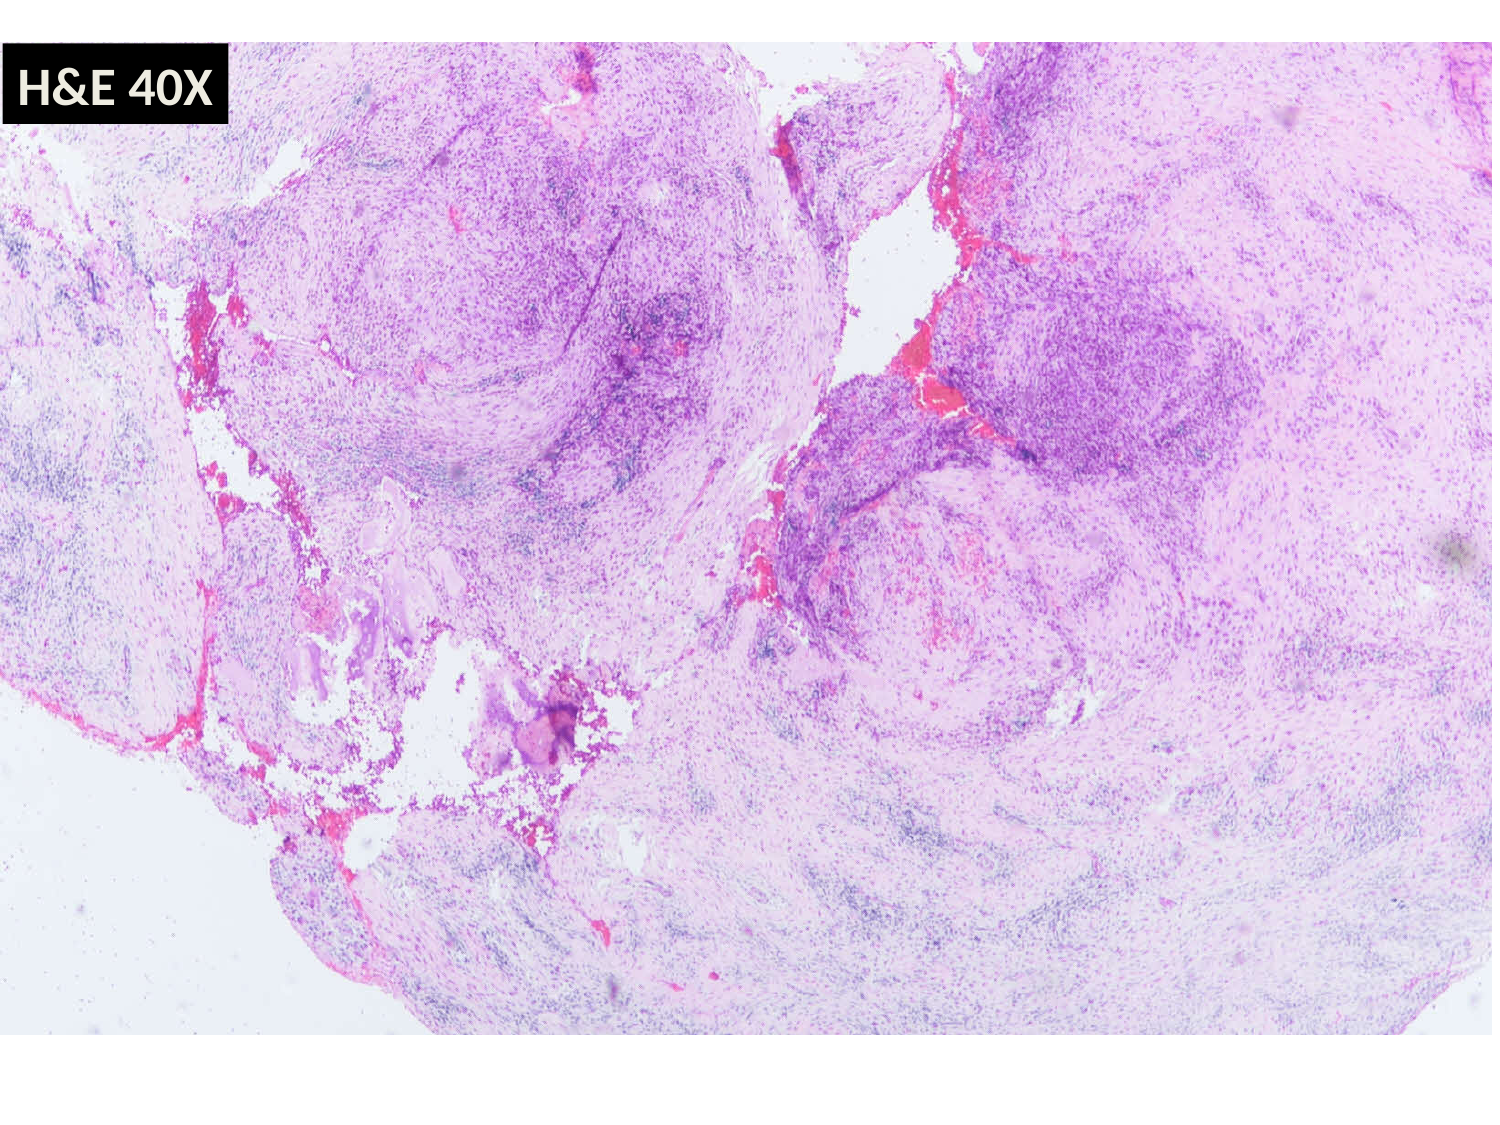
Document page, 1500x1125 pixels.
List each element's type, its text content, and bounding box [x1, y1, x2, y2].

picture [0, 42, 1492, 1035]
text_box H&E 40X [2, 43, 229, 124]
